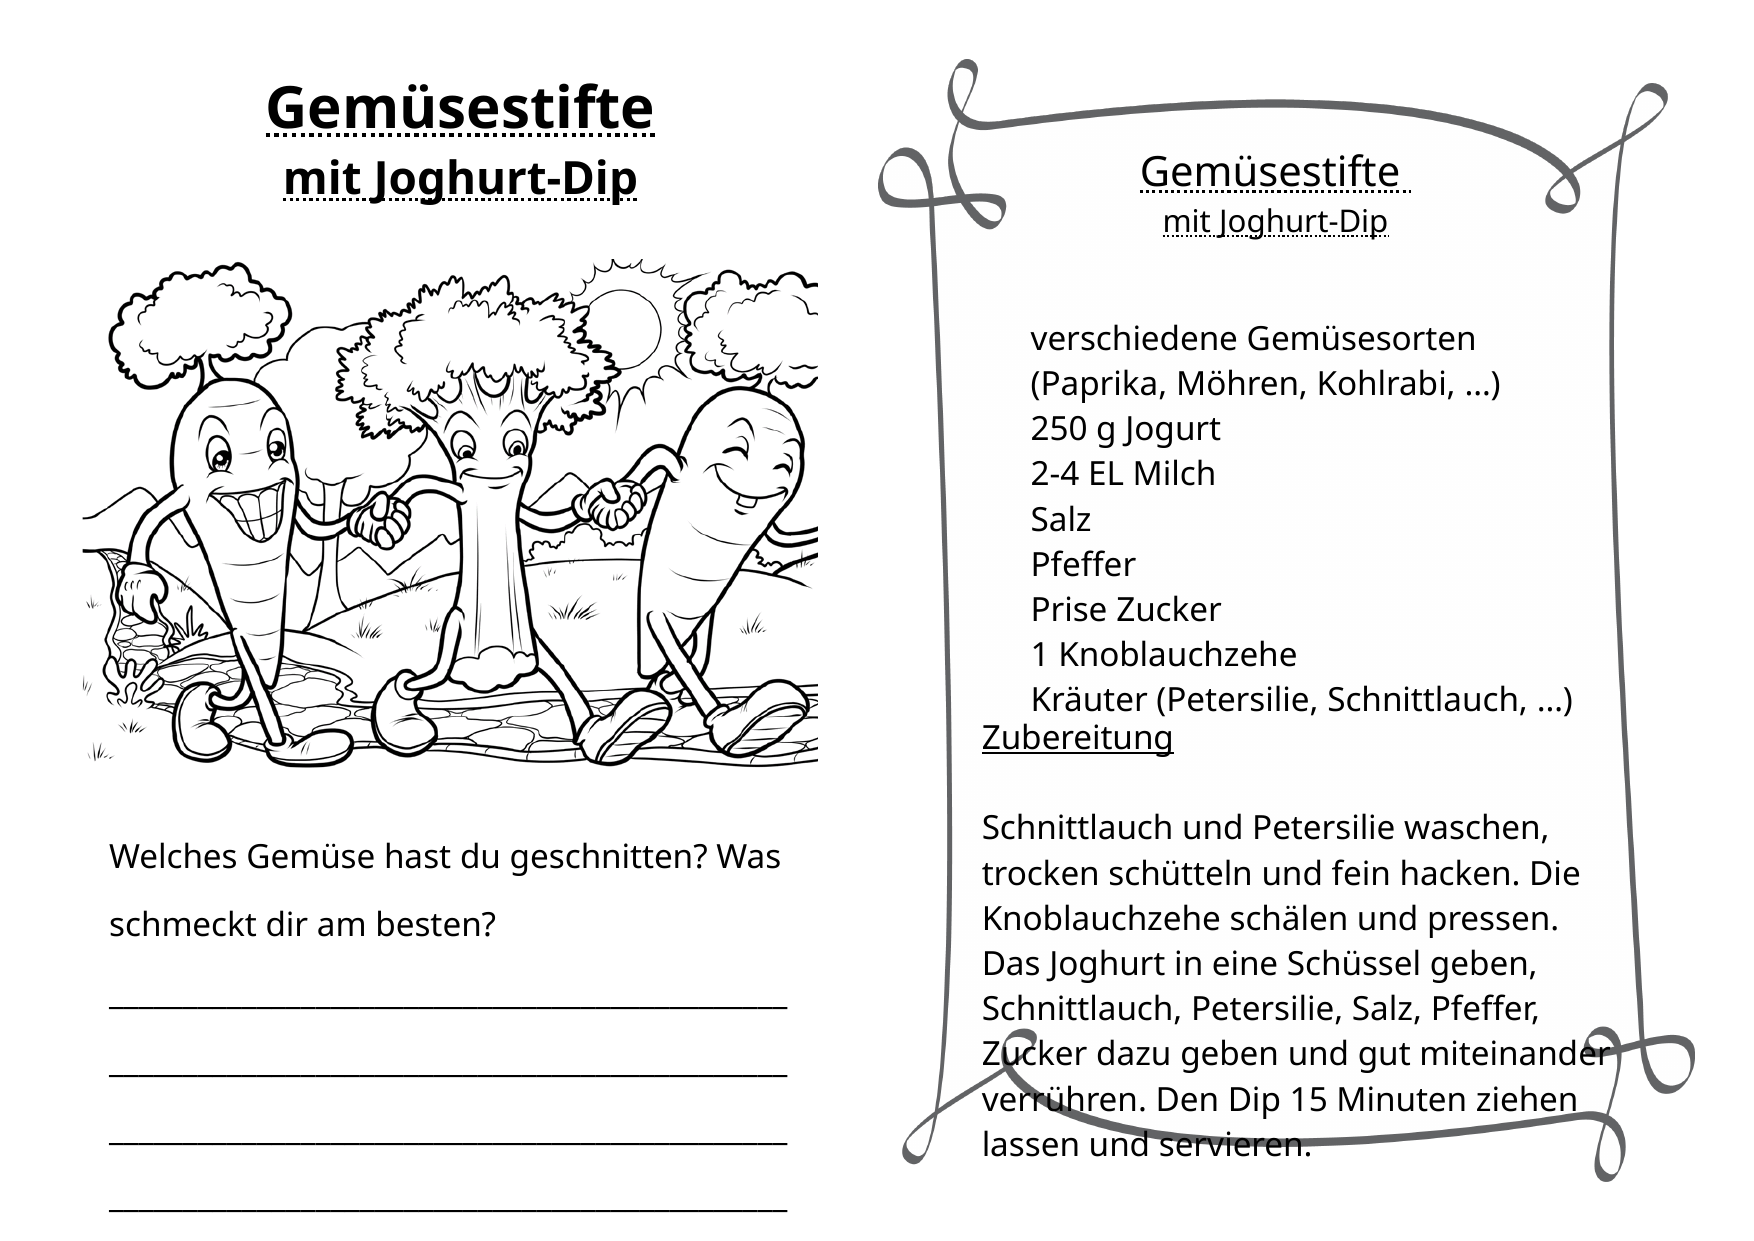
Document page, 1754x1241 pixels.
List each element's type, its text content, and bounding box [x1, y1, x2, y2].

text_box Gemüsestifte mit Joghurt-Dip [59, 39, 863, 236]
picture [878, 59, 1695, 1182]
text_box Gemüsestifte mit Joghurt-Dip [980, 111, 1571, 272]
text_box verschiedene Gemüsesorten (Paprika, Möhren, Kohlrabi, …) 250 g Jogurt 2-4 EL Milch Salz Pfeffer Prise Zucker 1 Knoblauchzehe Kräuter (Petersilie, Schnittlauch, …) [1015, 307, 1595, 706]
text_box Welches Gemüse hast du geschnitten? Was schmeckt dir am besten? _______________________________________________________________________________________________________________________________________________________________________________________________________________________________________________________________________________________________________________________________________________________________________________________________________________________________________________________________________________________________________________________________________________________________________________________________________________________________________________________________________________ [94, 803, 815, 1167]
picture [82, 259, 818, 768]
text_box Zubereitung Schnittlauch und Petersilie waschen, trocken schütteln und fein hacken. Die Knoblauchzehe schälen und pressen. Das Joghurt in eine Schüssel geben, Schnittlauch, Petersilie, Salz, Pfeffer, Zucker dazu geben und gut miteinander verrühren. Den Dip 15 Minuten ziehen lassen und servieren. [967, 706, 1629, 1004]
